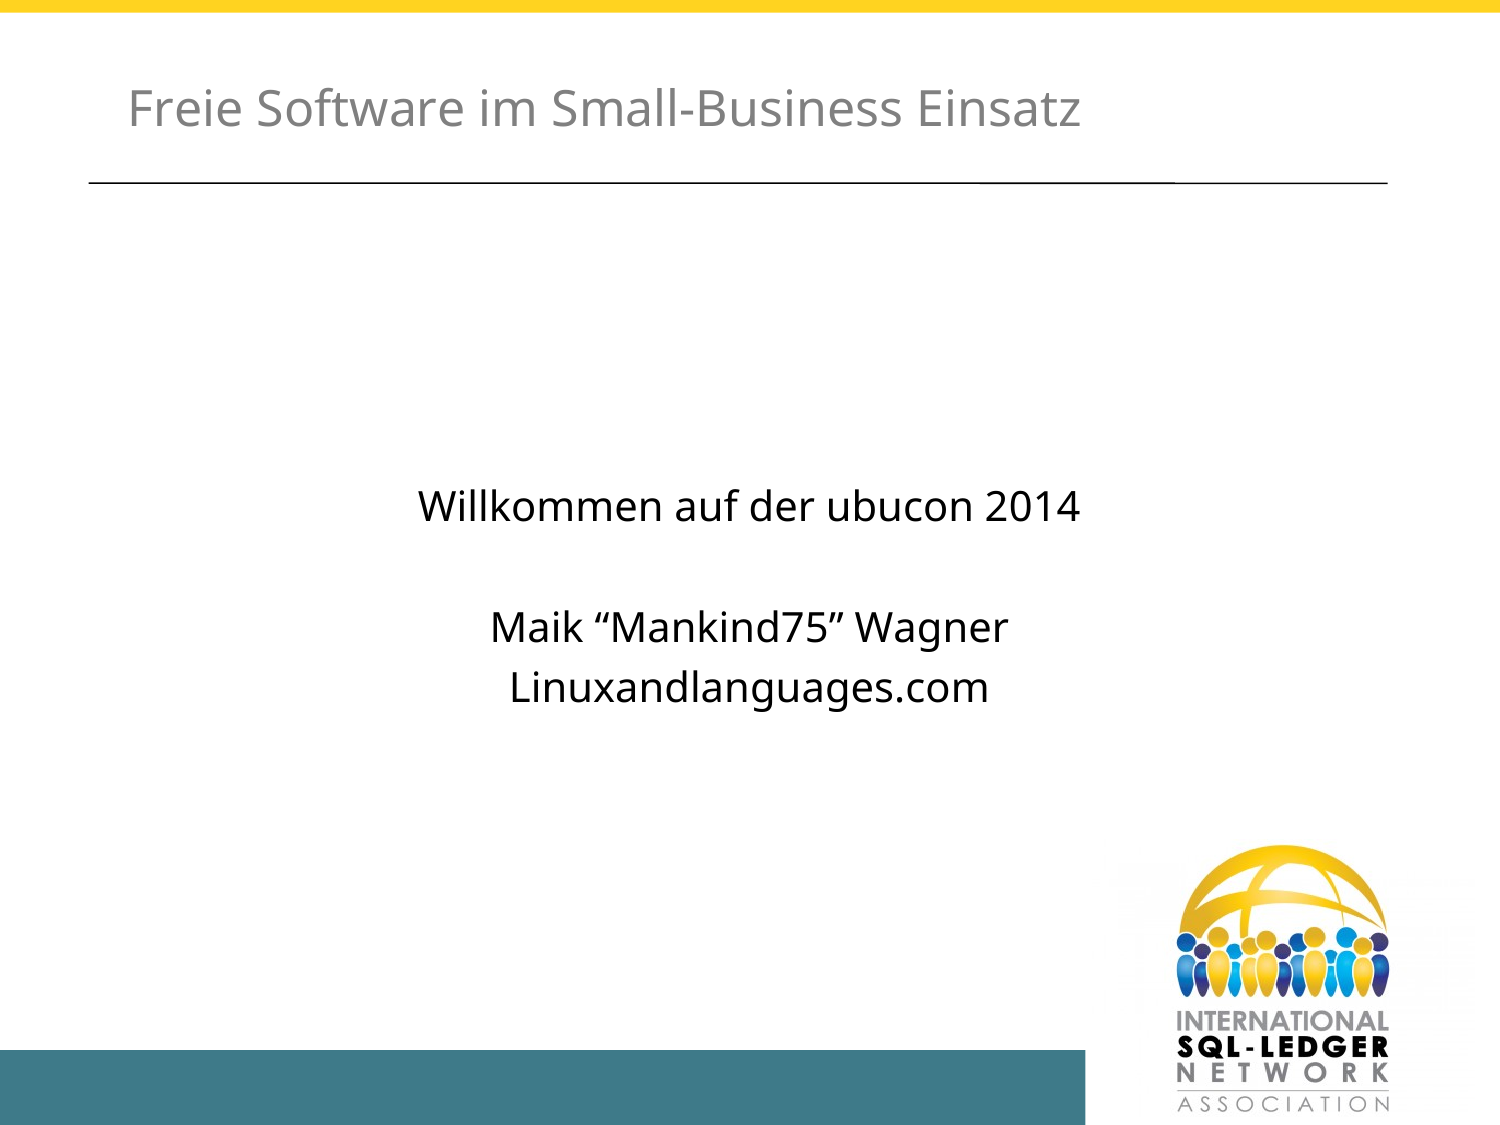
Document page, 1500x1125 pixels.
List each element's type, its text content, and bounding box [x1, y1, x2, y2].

title Freie Software im Small-Business Einsatz [99, 37, 1387, 177]
subtitle Willkommen auf der ubucon 2014 Maik “Mankind75” Wagner Linuxandlanguages.com [112, 220, 1387, 970]
picture [1092, 839, 1475, 1117]
